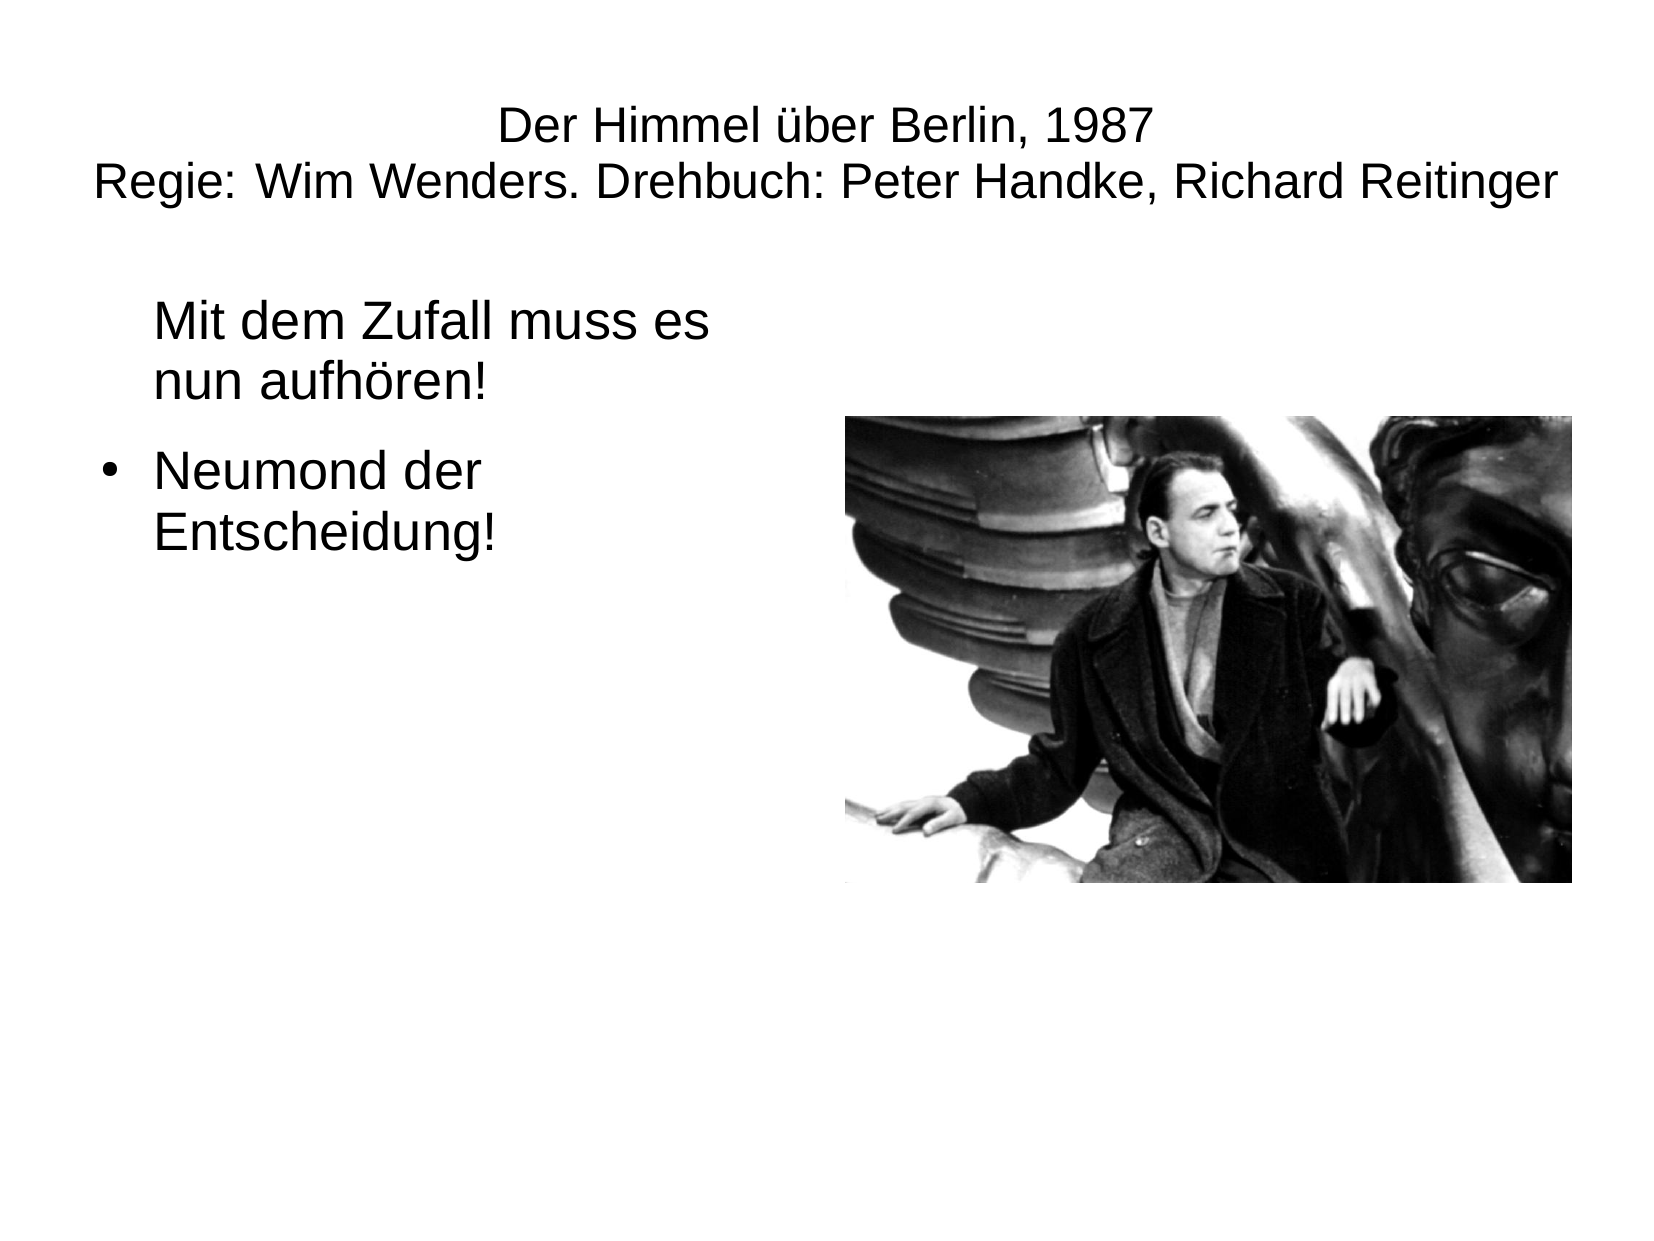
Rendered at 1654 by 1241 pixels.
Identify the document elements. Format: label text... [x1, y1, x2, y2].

picture [845, 416, 1572, 883]
list Mit dem Zufall muss es nun aufhören! Neumond der Entscheidung! [82, 290, 809, 1010]
title Der Himmel über Berlin, 1987 Regie: Wim Wenders. Drehbuch: Peter Handke, Richard Reitinger [82, 49, 1571, 257]
